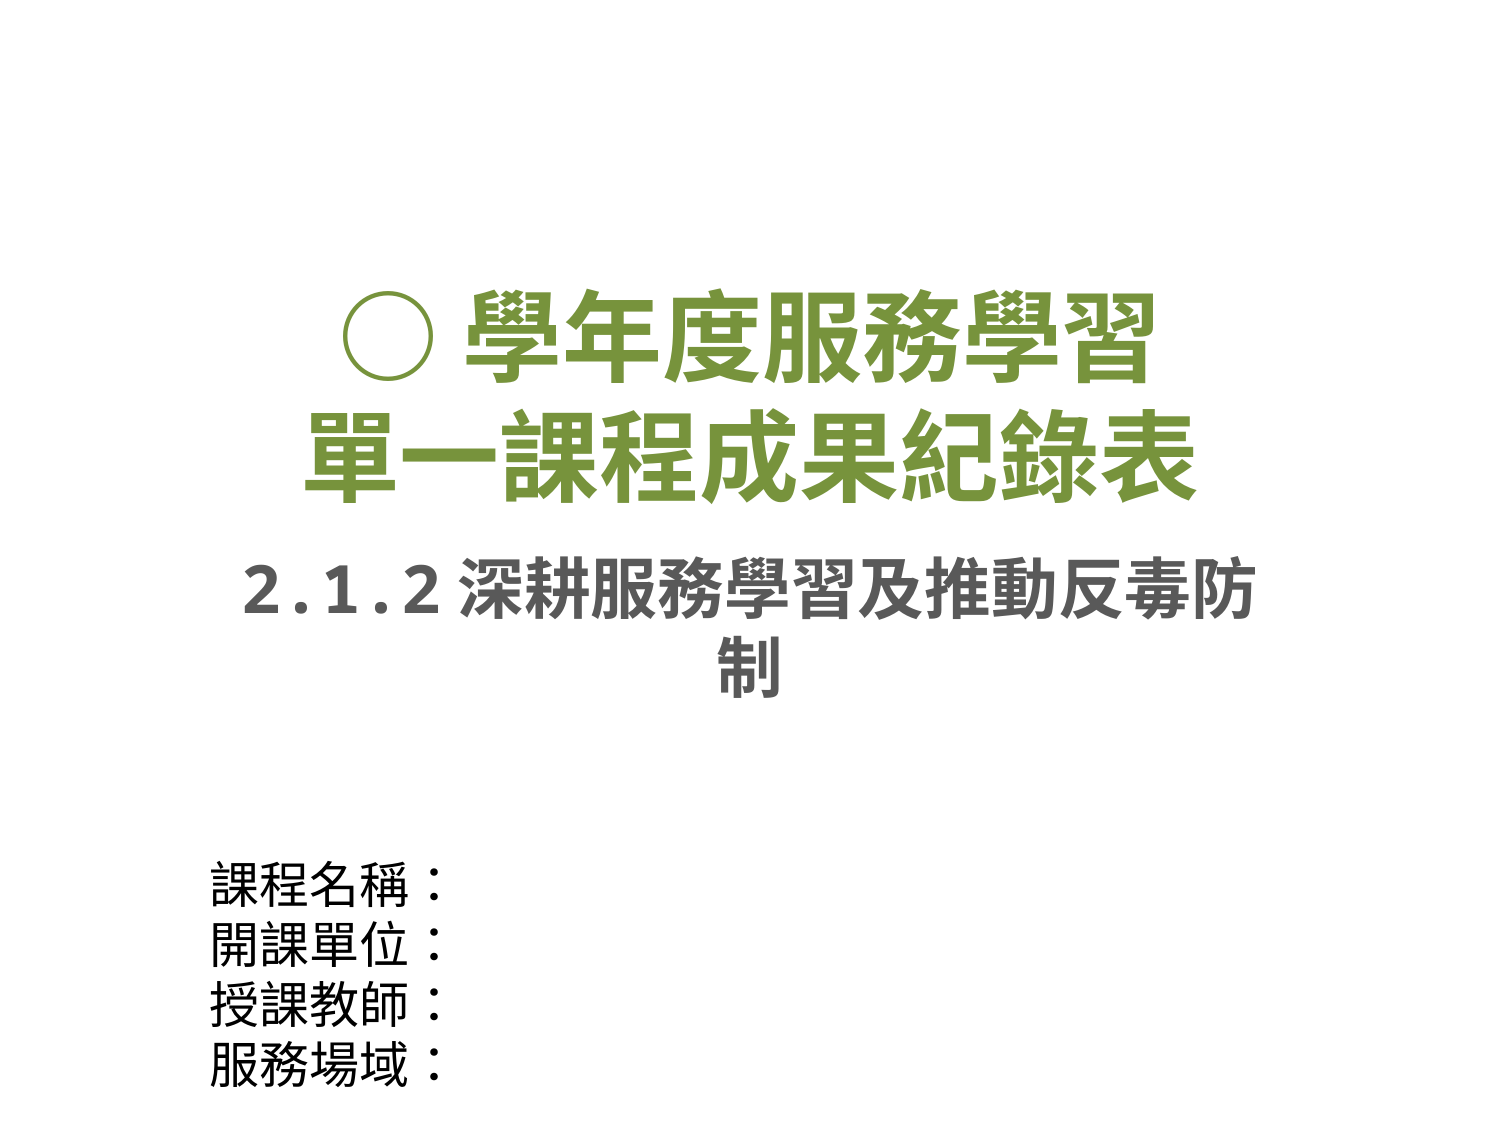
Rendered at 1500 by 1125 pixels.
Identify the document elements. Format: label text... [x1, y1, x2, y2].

text_box 課程名稱： 開課單位： 授課教師： 服務場域： [194, 846, 941, 1100]
title ○學年度服務學習 單一課程成果紀錄表 [112, 267, 1388, 509]
subtitle 2.1.2深耕服務學習及推動反毒防制 [194, 538, 1306, 827]
